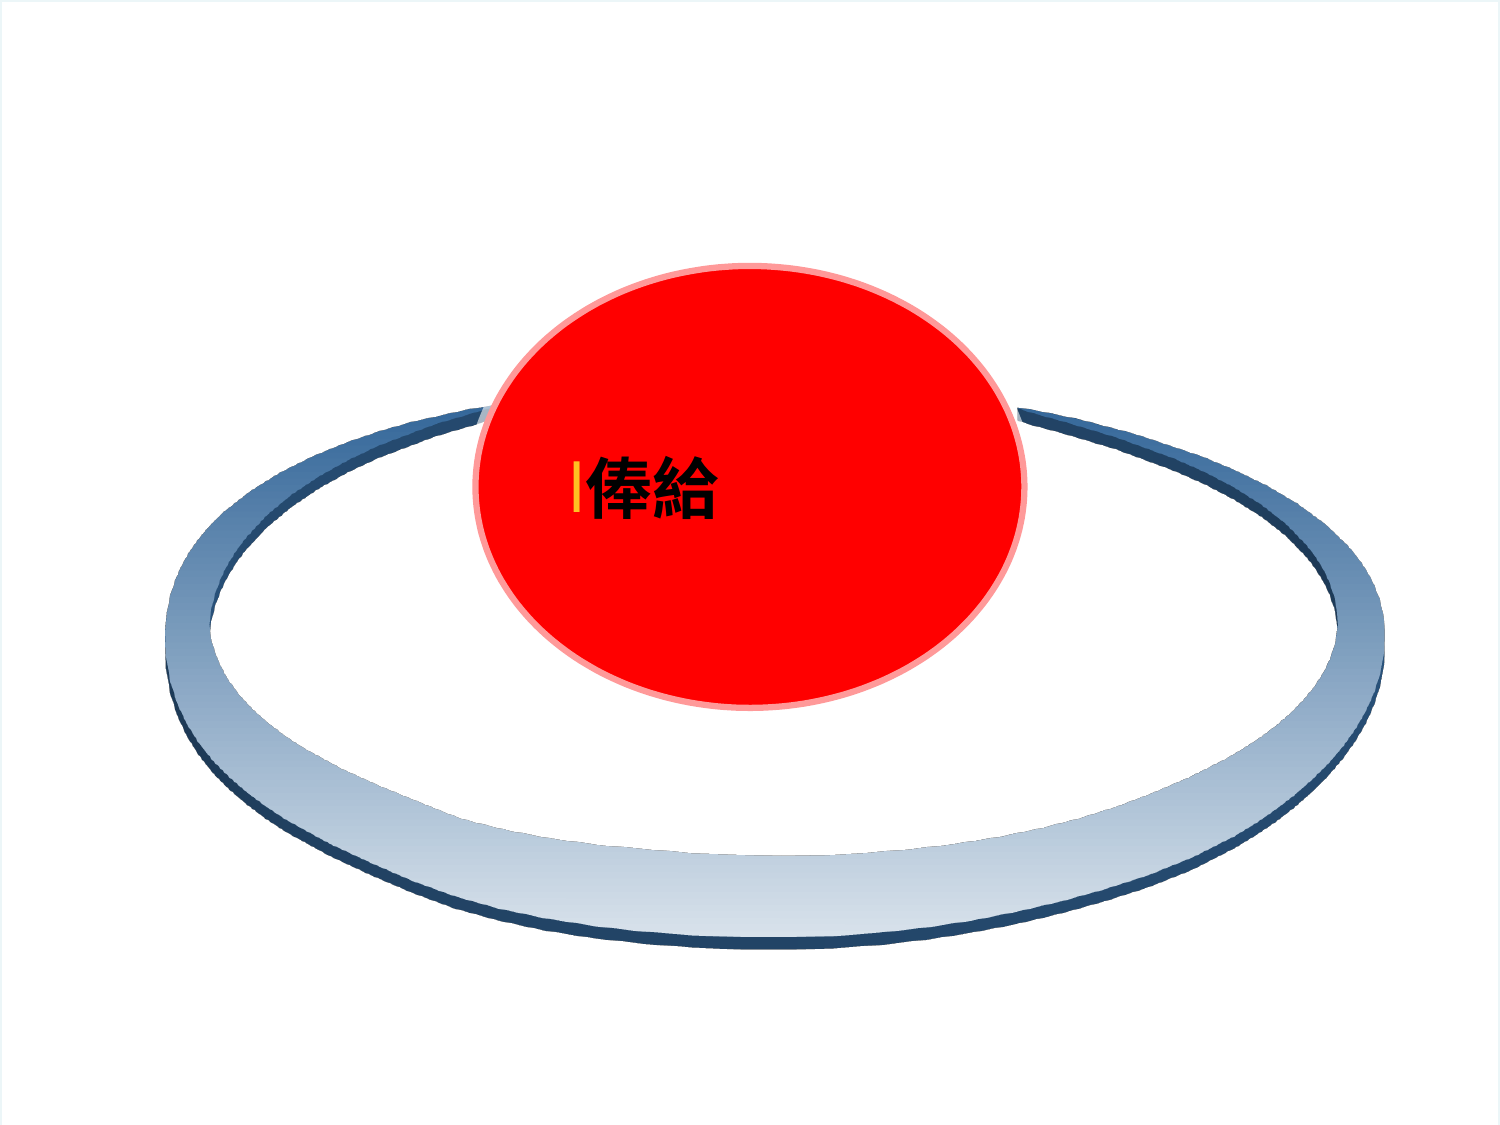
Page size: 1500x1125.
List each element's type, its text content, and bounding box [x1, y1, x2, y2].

text_box 俸給 [472, 262, 1028, 712]
text_box [0, 0, 1500, 1125]
